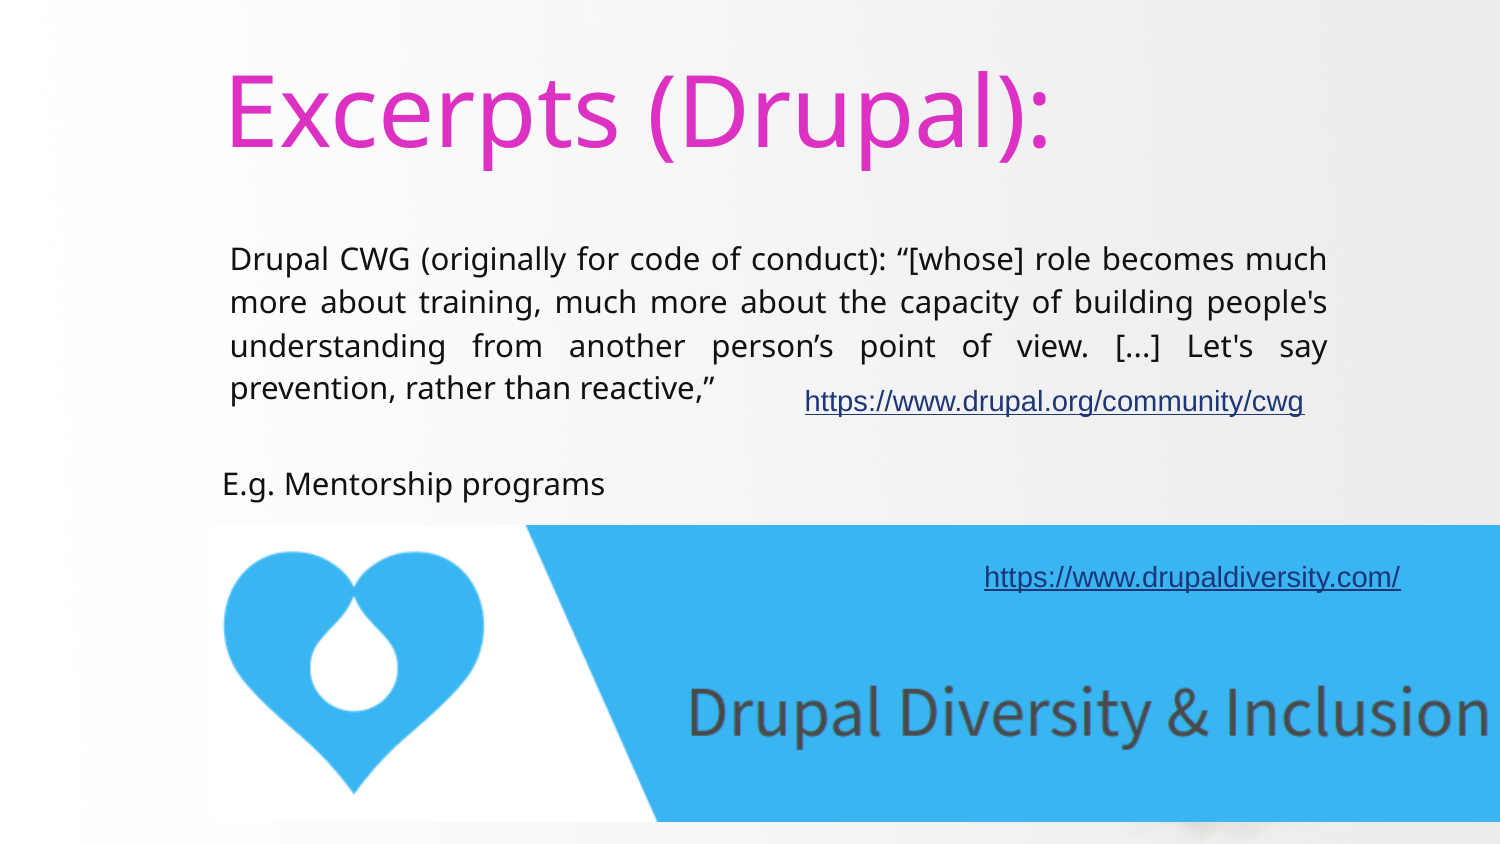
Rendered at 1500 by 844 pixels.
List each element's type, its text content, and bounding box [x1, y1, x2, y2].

text_box Excerpts (Drupal): [209, 32, 1387, 192]
text_box Drupal CWG (originally for code of conduct): “[whose] role becomes much more about training, much more about the capacity of building people's understanding from another person’s point of view. [...] Let's say prevention, rather than reactive,” [139, 219, 1345, 443]
text_box E.g. Mentorship programs [131, 443, 790, 526]
text_box https://www.drupal.org/community/cwg [789, 367, 1458, 509]
text_box https://www.drupaldiversity.com/ [969, 543, 1500, 684]
picture [0, 0, 1500, 844]
